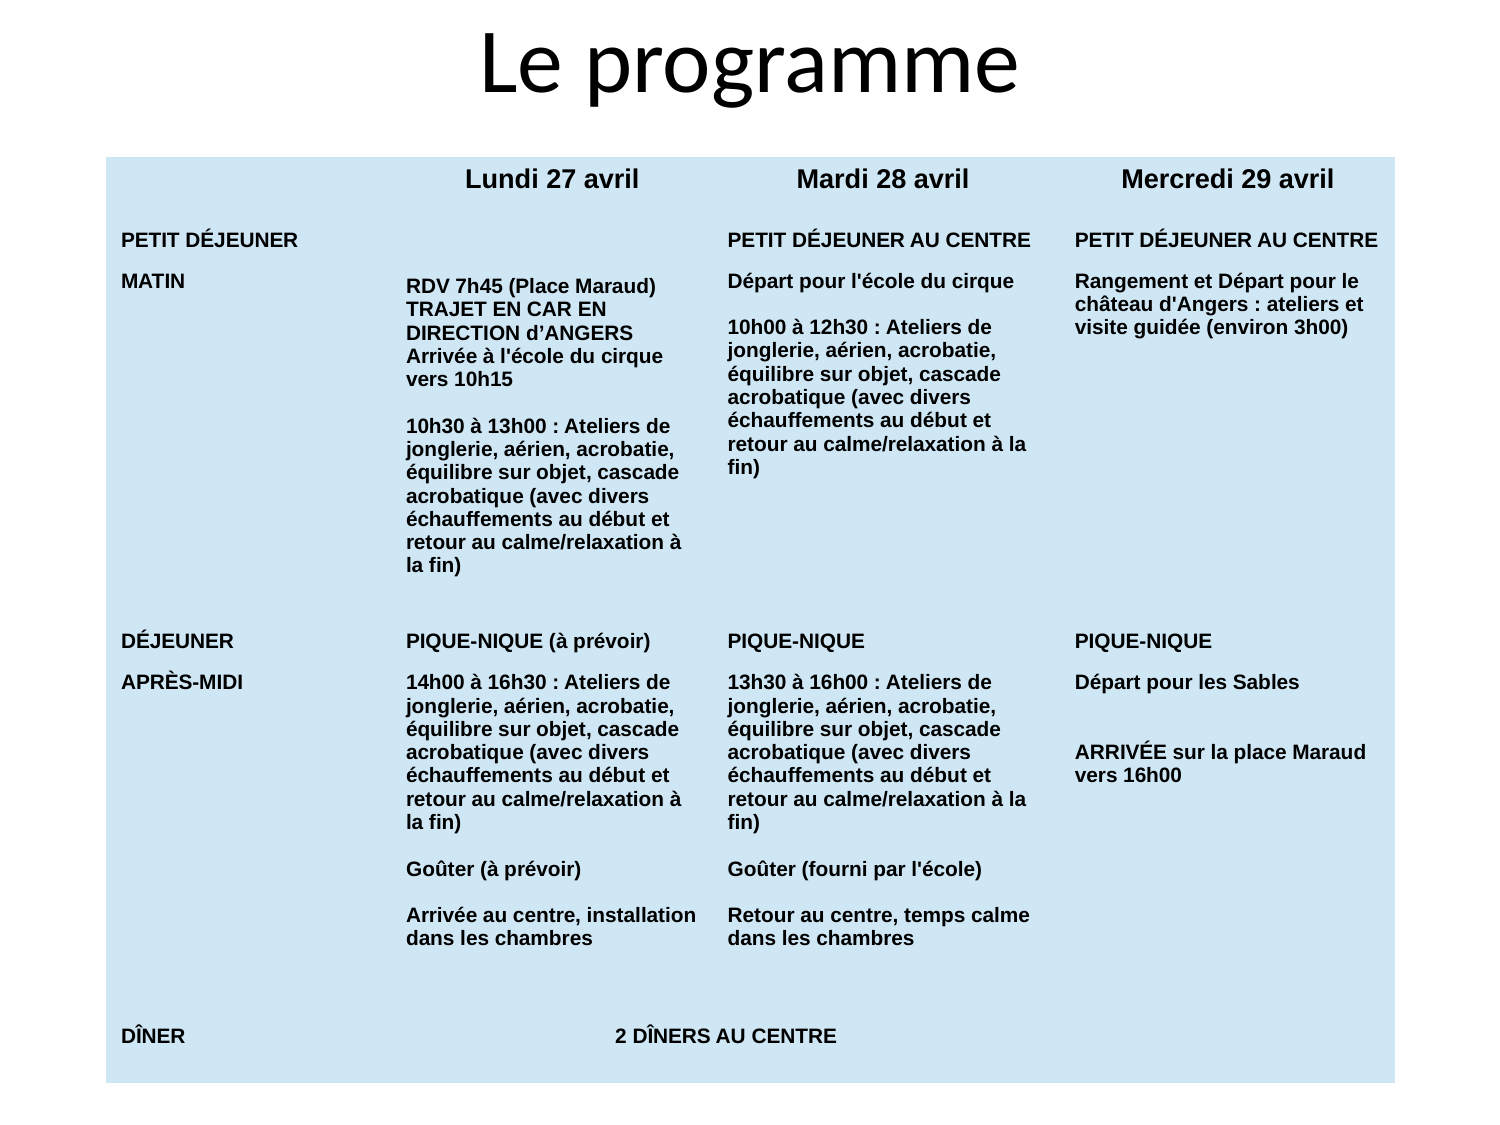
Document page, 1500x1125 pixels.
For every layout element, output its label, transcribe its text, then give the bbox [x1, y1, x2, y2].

table_cell DÉJEUNER [106, 623, 391, 664]
table_cell Départ pour l'école du cirque 10h00 à 12h30 : Ateliers de jonglerie, aérien, acrobatie, équilibre sur objet, cascade acrobatique (avec divers échauffements au début et retour au calme/relaxation à la fin) [713, 262, 1060, 623]
table_cell MATIN [106, 262, 391, 623]
table_cell [1060, 1017, 1395, 1083]
table_header [106, 157, 391, 221]
table_cell Départ pour les Sables ARRIVÉE sur la place Maraud vers 16h00 [1060, 664, 1395, 1017]
table_header Mardi 28 avril [713, 157, 1060, 221]
table_cell Rangement et Départ pour le château d'Angers : ateliers et visite guidée (environ 3h00) [1060, 262, 1395, 623]
table_header Mercredi 29 avril [1060, 157, 1395, 221]
table_cell DÎNER [106, 1017, 391, 1083]
table_cell PETIT DÉJEUNER [106, 221, 391, 262]
table_cell 2 DÎNERS AU CENTRE [391, 1017, 1060, 1083]
table_cell PIQUE-NIQUE [1060, 623, 1395, 664]
table_cell PIQUE-NIQUE [713, 623, 1060, 664]
table_header Lundi 27 avril [391, 157, 713, 221]
table_cell PIQUE-NIQUE (à prévoir) [391, 623, 713, 664]
table_cell RDV 7h45 (Place Maraud) TRAJET EN CAR EN DIRECTION d’ANGERS Arrivée à l'école du cirque vers 10h15 10h30 à 13h00 : Ateliers de jonglerie, aérien, acrobatie, équilibre sur objet, cascade acrobatique (avec divers échauffements au début et retour au calme/relaxation à la fin) [391, 221, 713, 623]
table_cell APRÈS-MIDI [106, 664, 391, 1017]
table_cell PETIT DÉJEUNER AU CENTRE [713, 221, 1060, 262]
table_cell 14h00 à 16h30 : Ateliers de jonglerie, aérien, acrobatie, équilibre sur objet, cascade acrobatique (avec divers échauffements au début et retour au calme/relaxation à la fin) Goûter (à prévoir) Arrivée au centre, installation dans les chambres [391, 664, 713, 1017]
table_cell 13h30 à 16h00 : Ateliers de jonglerie, aérien, acrobatie, équilibre sur objet, cascade acrobatique (avec divers échauffements au début et retour au calme/relaxation à la fin) Goûter (fourni par l'école) Retour au centre, temps calme dans les chambres [713, 664, 1060, 1017]
title Le programme [75, 0, 1425, 181]
table_cell PETIT DÉJEUNER AU CENTRE [1060, 221, 1395, 262]
